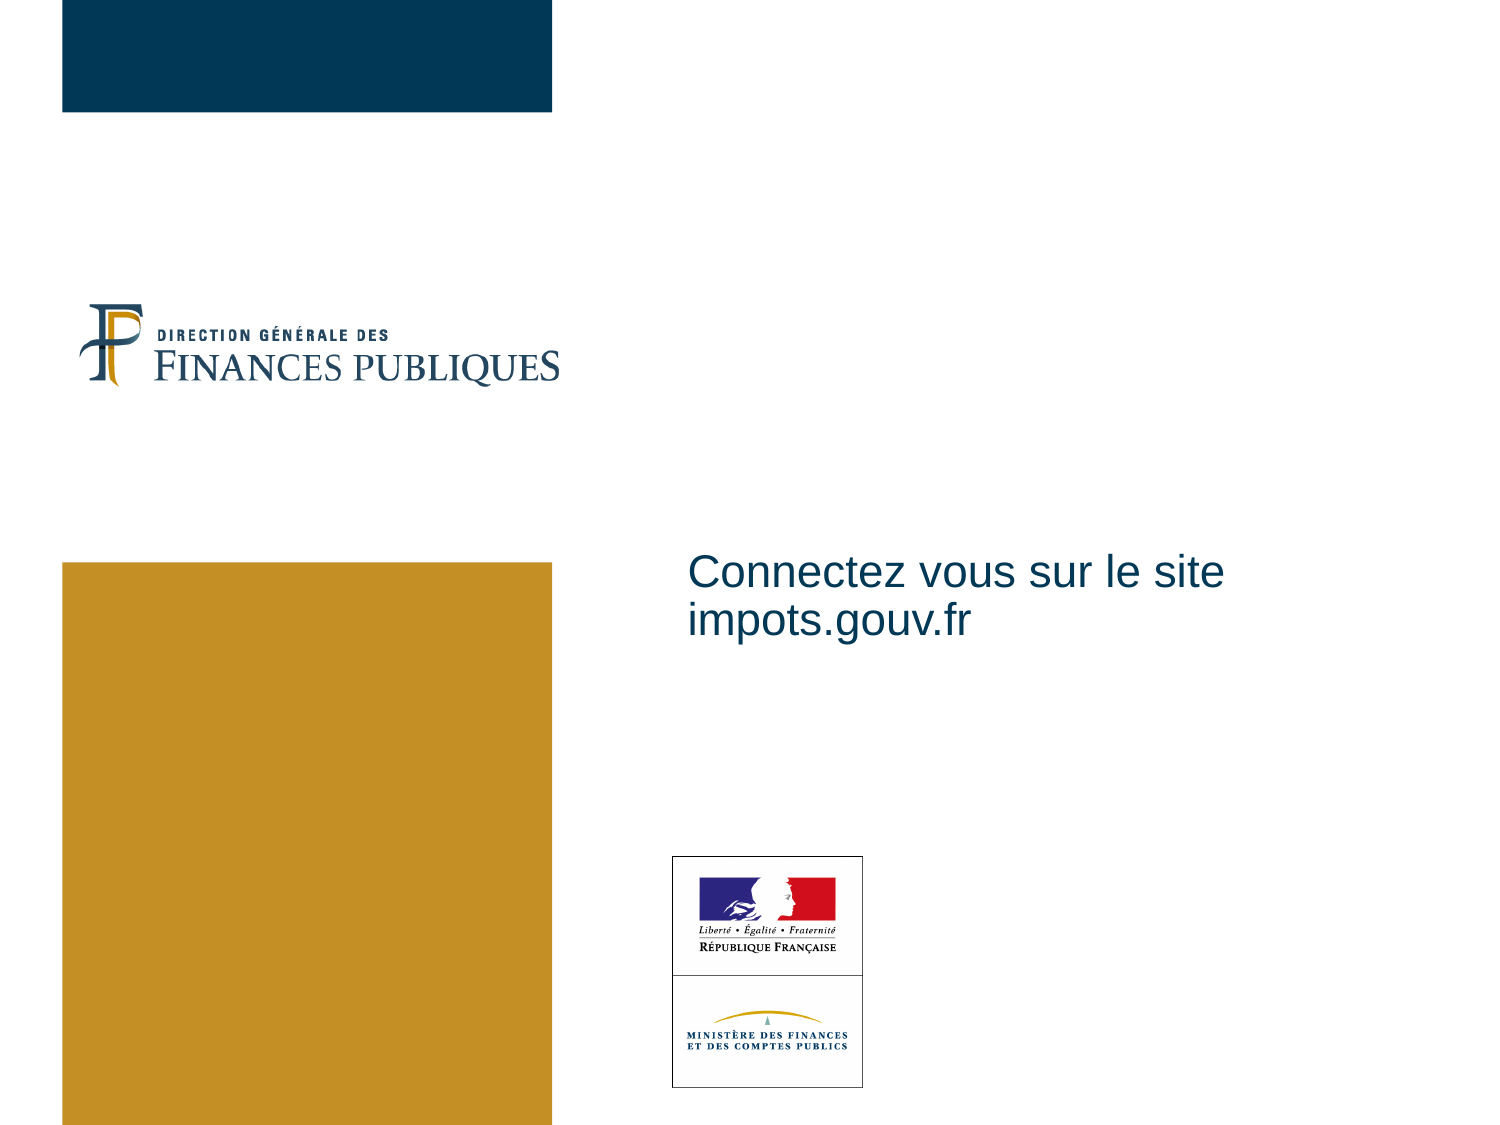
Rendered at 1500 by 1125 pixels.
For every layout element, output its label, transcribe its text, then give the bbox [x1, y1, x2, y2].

picture [50, 274, 588, 416]
picture [672, 856, 863, 1088]
title Connectez vous sur le site impots.gouv.fr [687, 548, 1463, 786]
